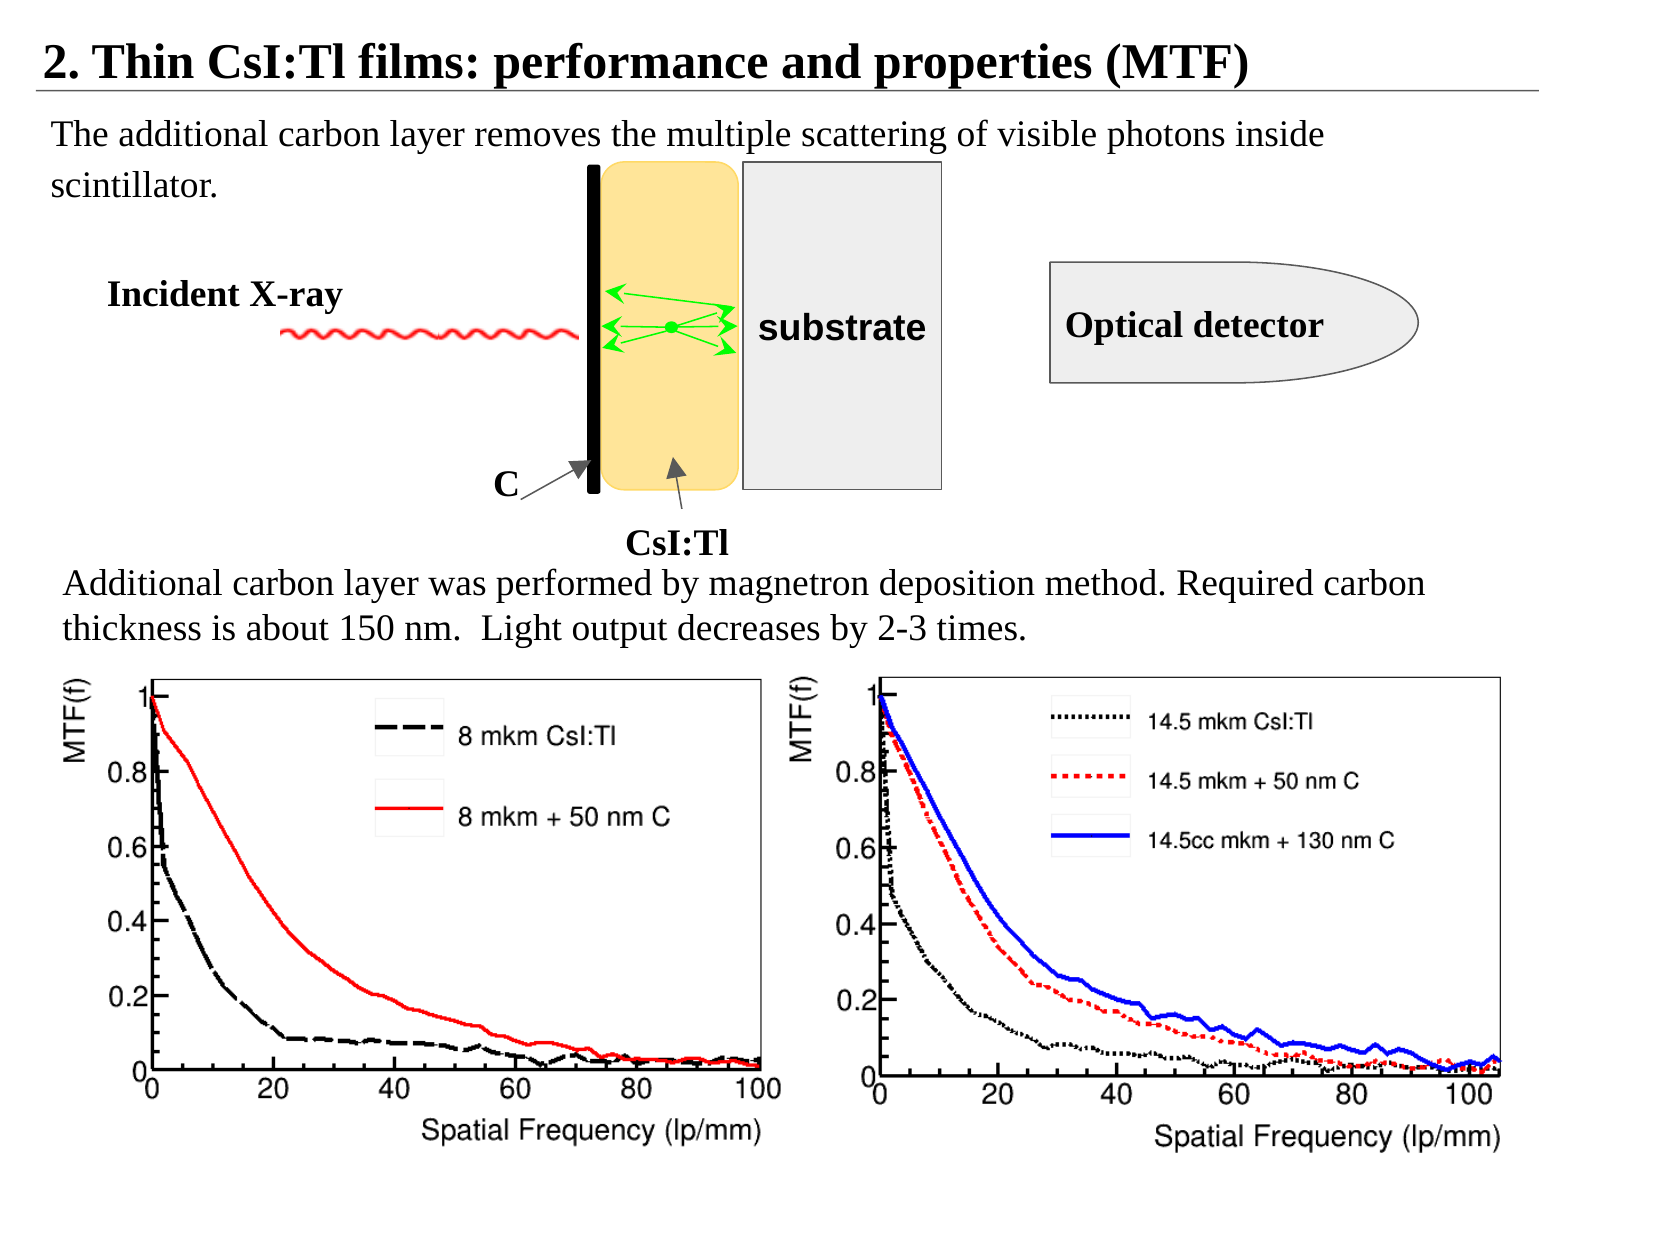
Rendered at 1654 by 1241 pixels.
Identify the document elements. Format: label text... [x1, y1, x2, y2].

text_box Optical detector [1050, 262, 1419, 383]
text_box [587, 165, 600, 494]
text_box The additional carbon layer removes the multiple scattering of visible photons inside scintillator. [35, 86, 1519, 139]
text_box Additional carbon layer was performed by magnetron deposition method. Required carbon thickness is about 150 nm. Light output decreases by 2-3 times. [47, 543, 1535, 628]
text_box C [478, 443, 557, 508]
picture [280, 320, 579, 353]
picture [60, 670, 784, 1152]
text_box [601, 161, 739, 490]
text_box CsI:Tl [610, 502, 824, 568]
text_box Incident X-ray [92, 253, 486, 338]
picture [785, 670, 1509, 1161]
text_box substrate [743, 161, 942, 490]
text_box 2. Thin CsI:Tl films: performance and properties (MTF) [27, 13, 1528, 91]
